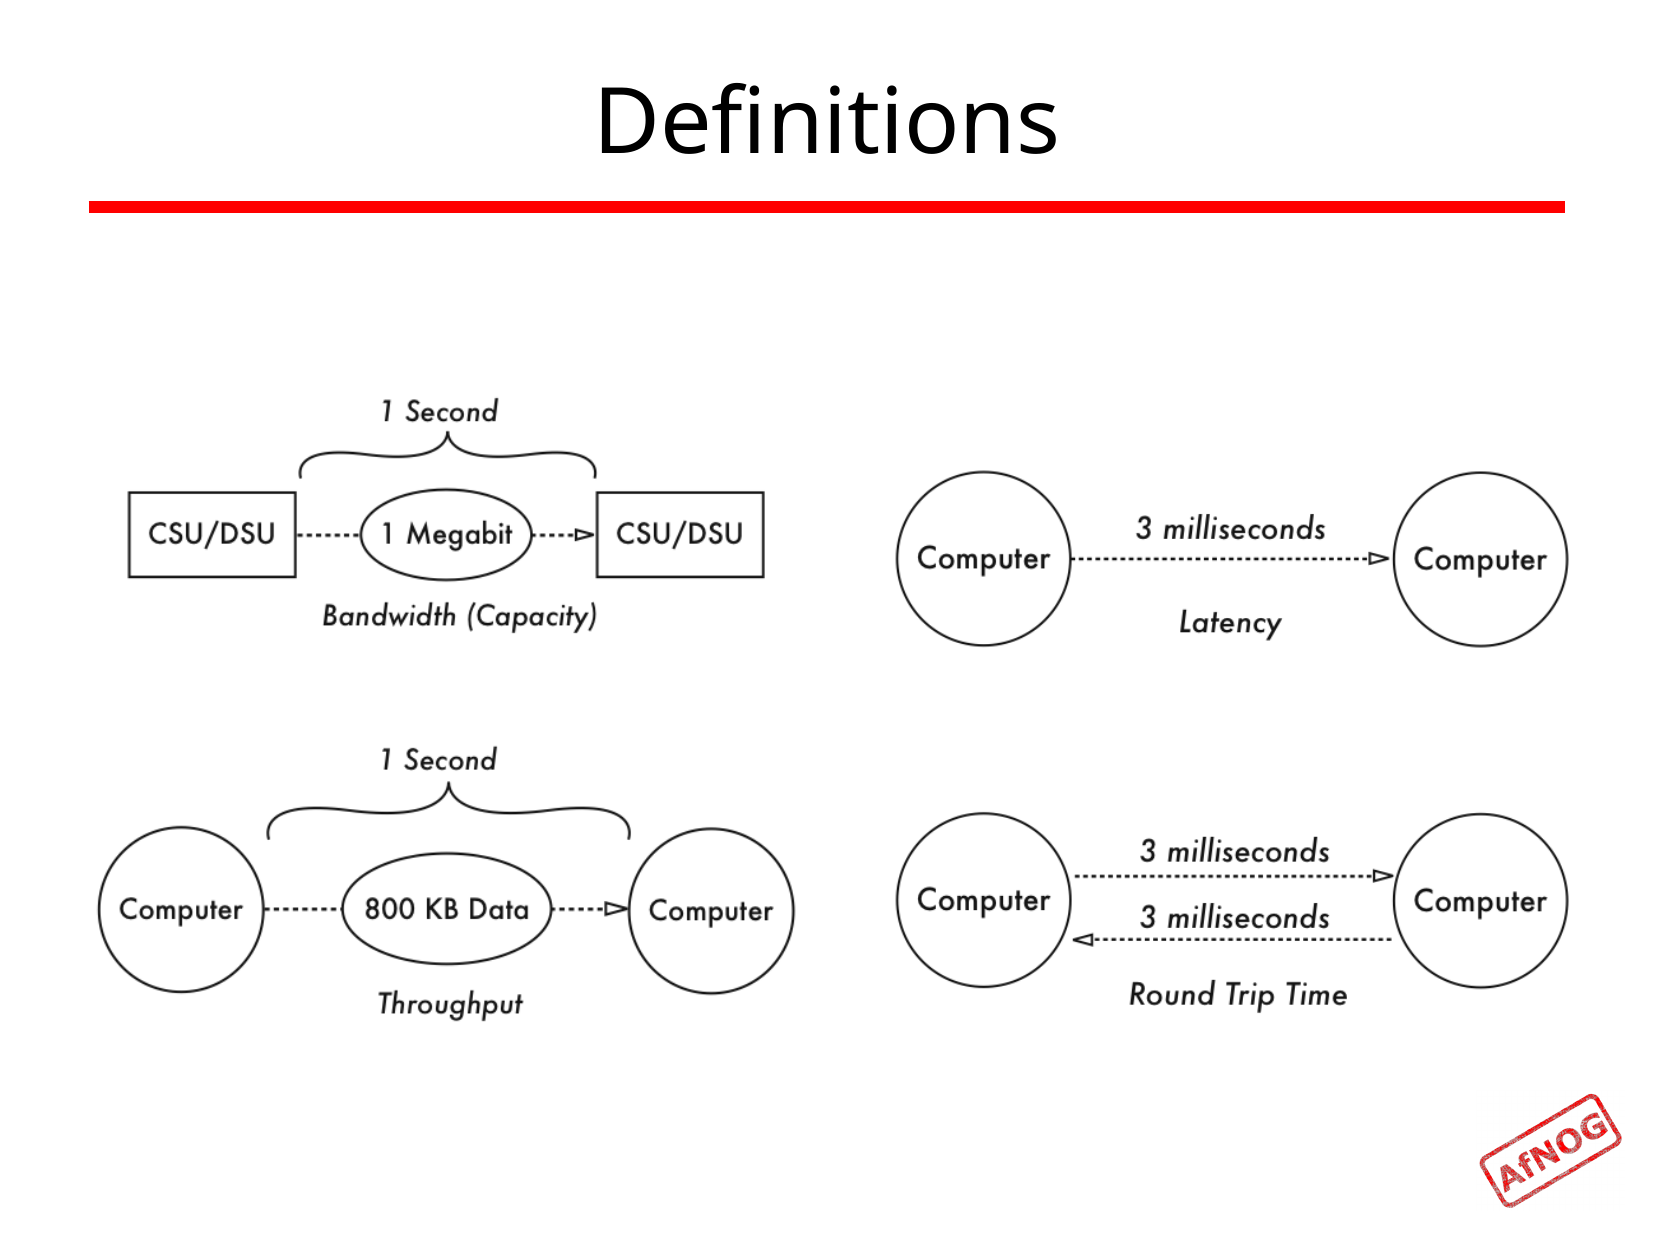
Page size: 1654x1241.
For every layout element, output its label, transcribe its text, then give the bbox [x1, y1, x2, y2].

picture [14, 383, 1634, 1045]
picture [1476, 1090, 1625, 1211]
title Definitions [88, 29, 1565, 207]
